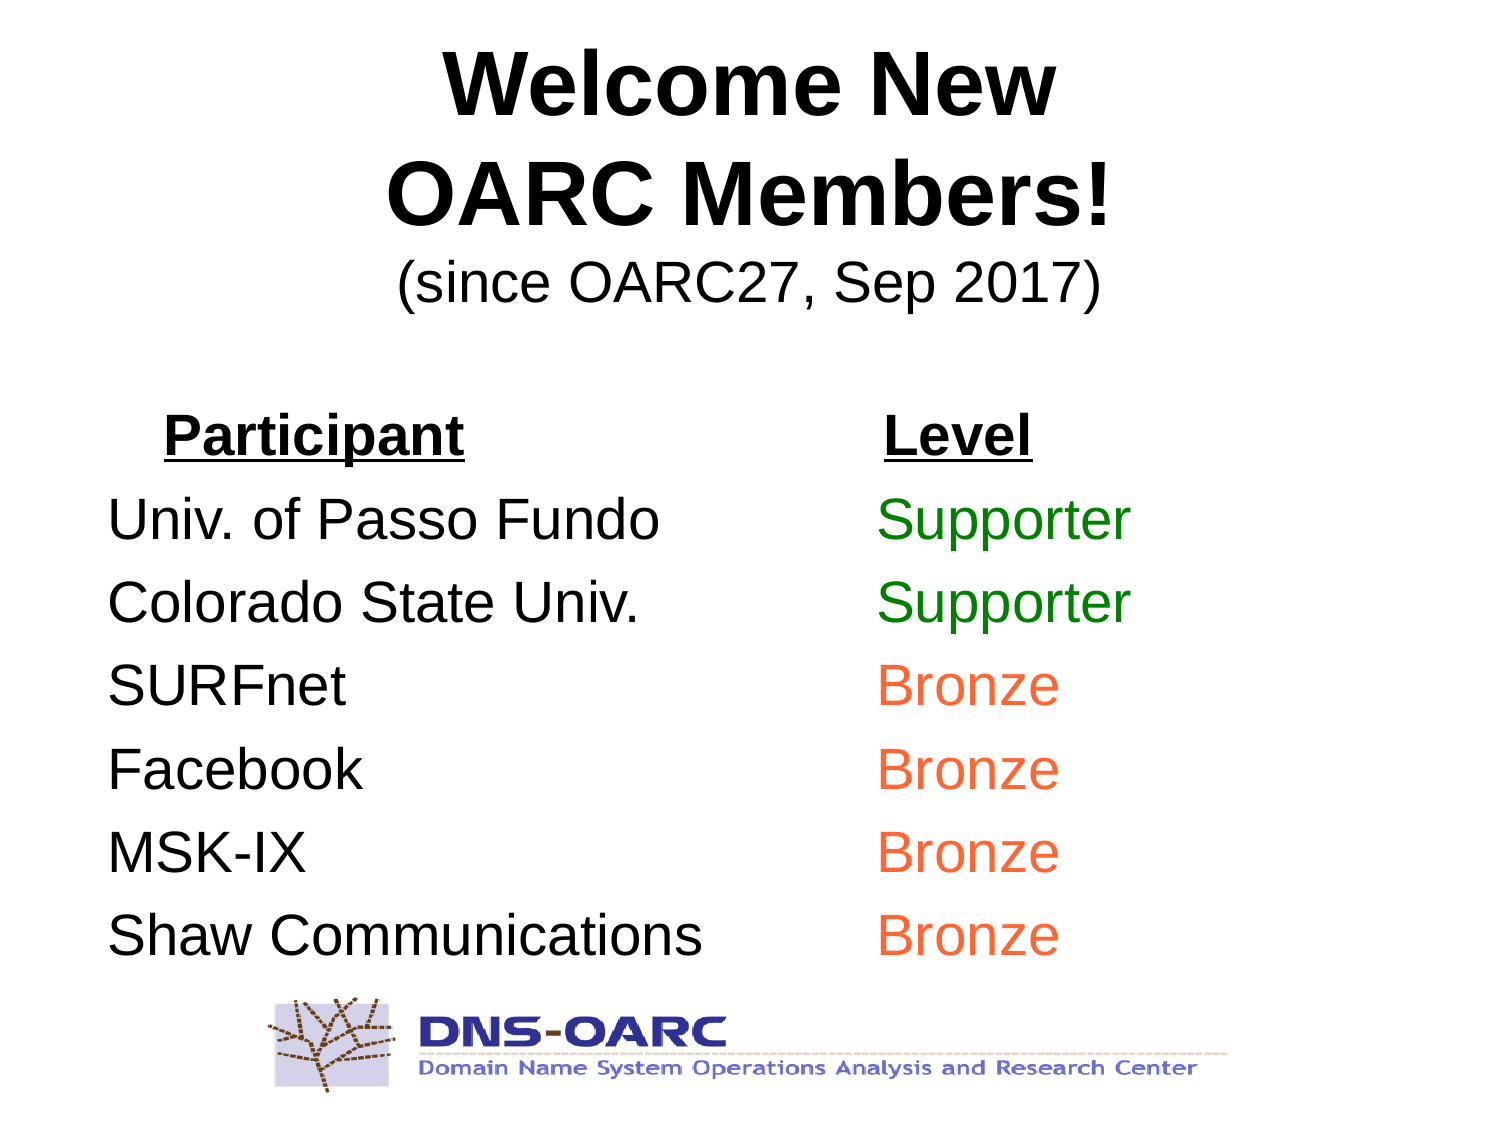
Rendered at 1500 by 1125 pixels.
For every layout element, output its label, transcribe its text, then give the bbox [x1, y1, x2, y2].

list Level Supporter Supporter Bronze Bronze Bronze Bronze [812, 389, 1500, 1053]
picture [214, 991, 1259, 1099]
title Welcome New OARC Members! (since OARC27, Sep 2017) [75, 12, 1425, 325]
list Participant Univ. of Passo Fundo Colorado State Univ. SURFnet Facebook MSK-IX Shaw Communications [92, 389, 798, 991]
